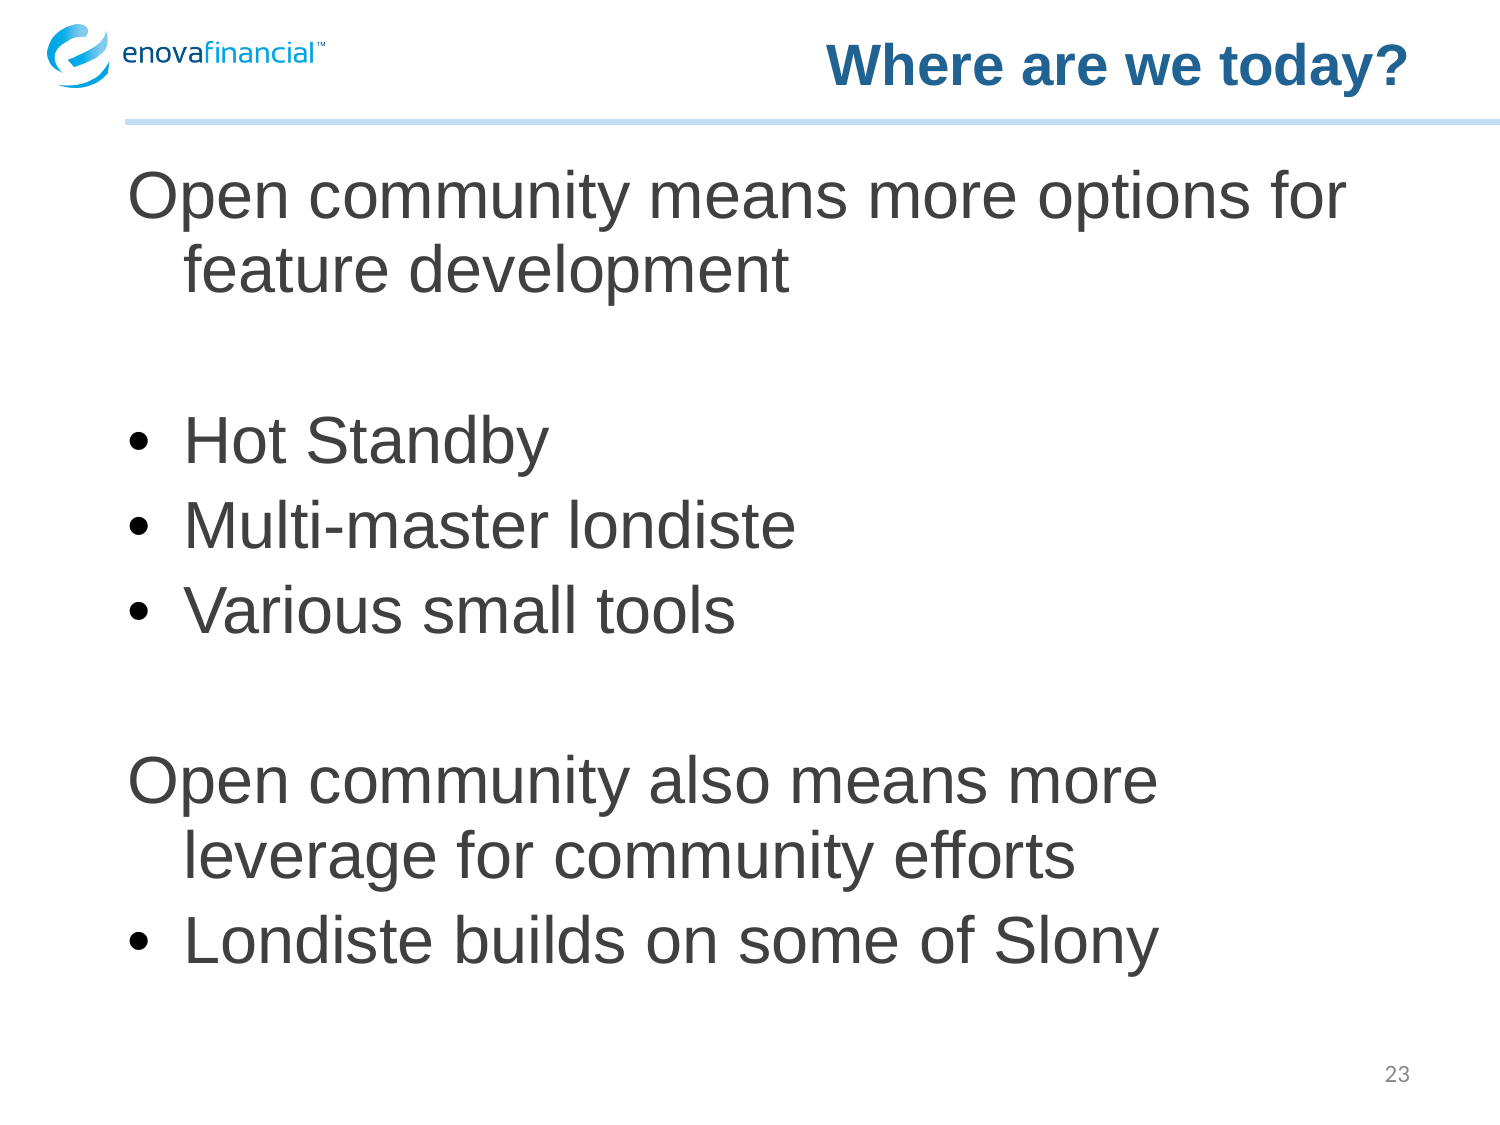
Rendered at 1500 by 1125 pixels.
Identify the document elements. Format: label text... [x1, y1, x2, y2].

list Where are we today? [337, 24, 1426, 113]
list Open community means more options for feature development Hot Standby Multi-master londiste Various small tools Open community also means more leverage for community efforts Londiste builds on some of Slony [112, 149, 1425, 1051]
picture [47, 24, 325, 88]
text_box 29 [1074, 1042, 1426, 1103]
picture [125, 119, 1500, 125]
